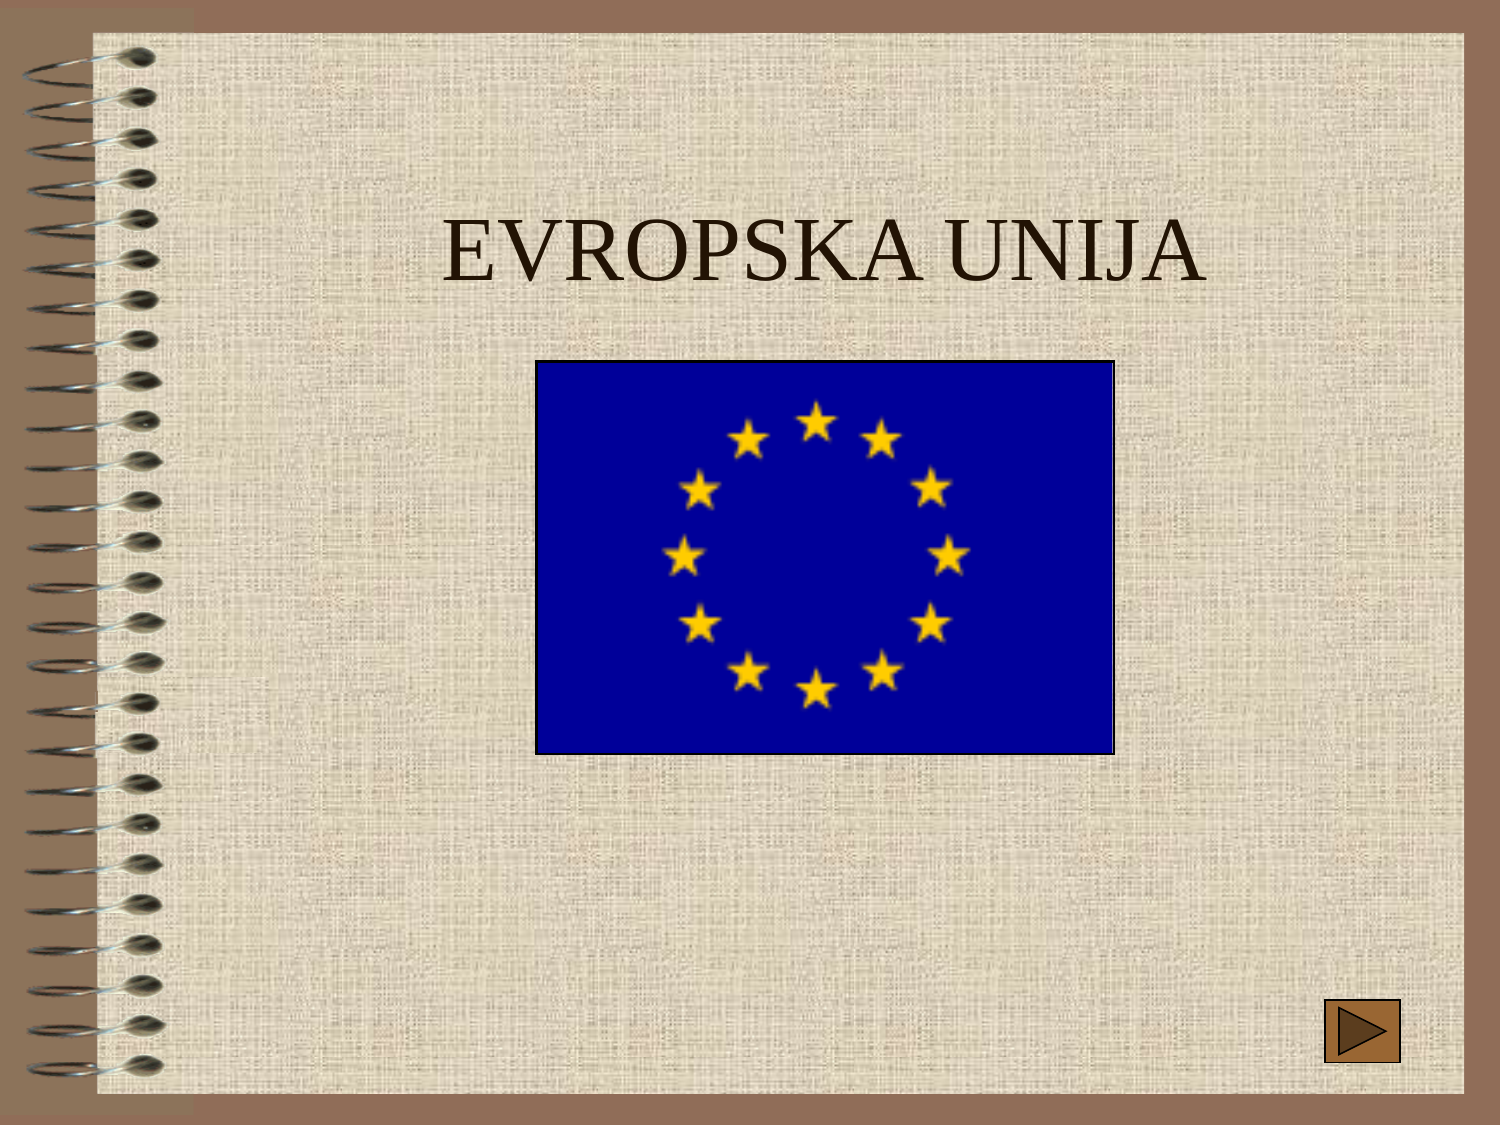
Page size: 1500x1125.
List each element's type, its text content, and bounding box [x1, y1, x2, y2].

title EVROPSKA UNIJA [387, 149, 1263, 338]
picture [0, 8, 1465, 1115]
text_box [1324, 999, 1400, 1063]
